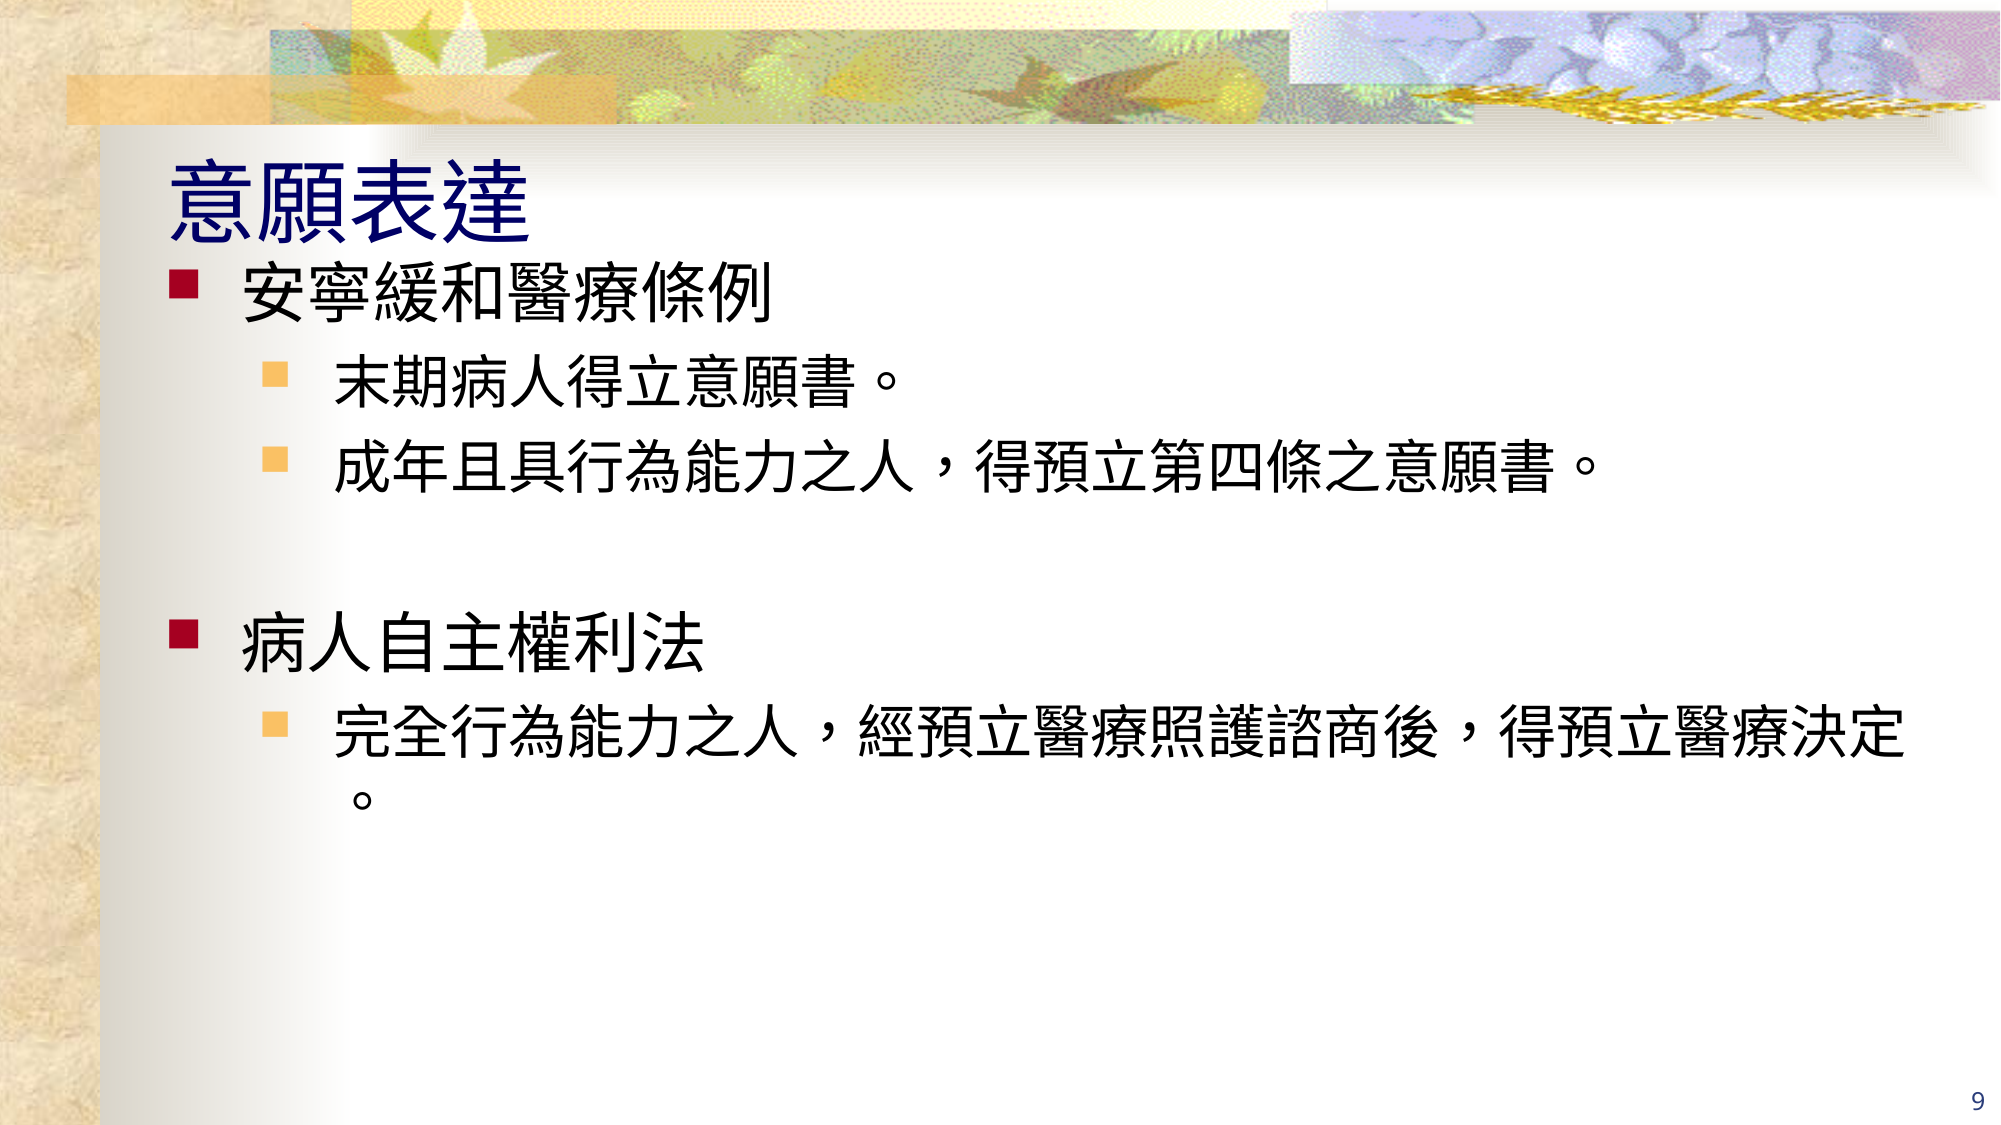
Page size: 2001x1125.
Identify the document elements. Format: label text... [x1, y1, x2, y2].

title 意願表達 [150, 137, 1934, 232]
list 安寧緩和醫療條例 末期病人得立意願書。 成年且具行為能力之人，得預立第四條之意願書。 病人自主權利法 完全行為能力之人，經預立醫療照護諮商後，得預立醫療決定。 [150, 243, 1934, 1020]
text_box <編號> [1799, 1052, 2001, 1125]
picture [0, 0, 2001, 1125]
